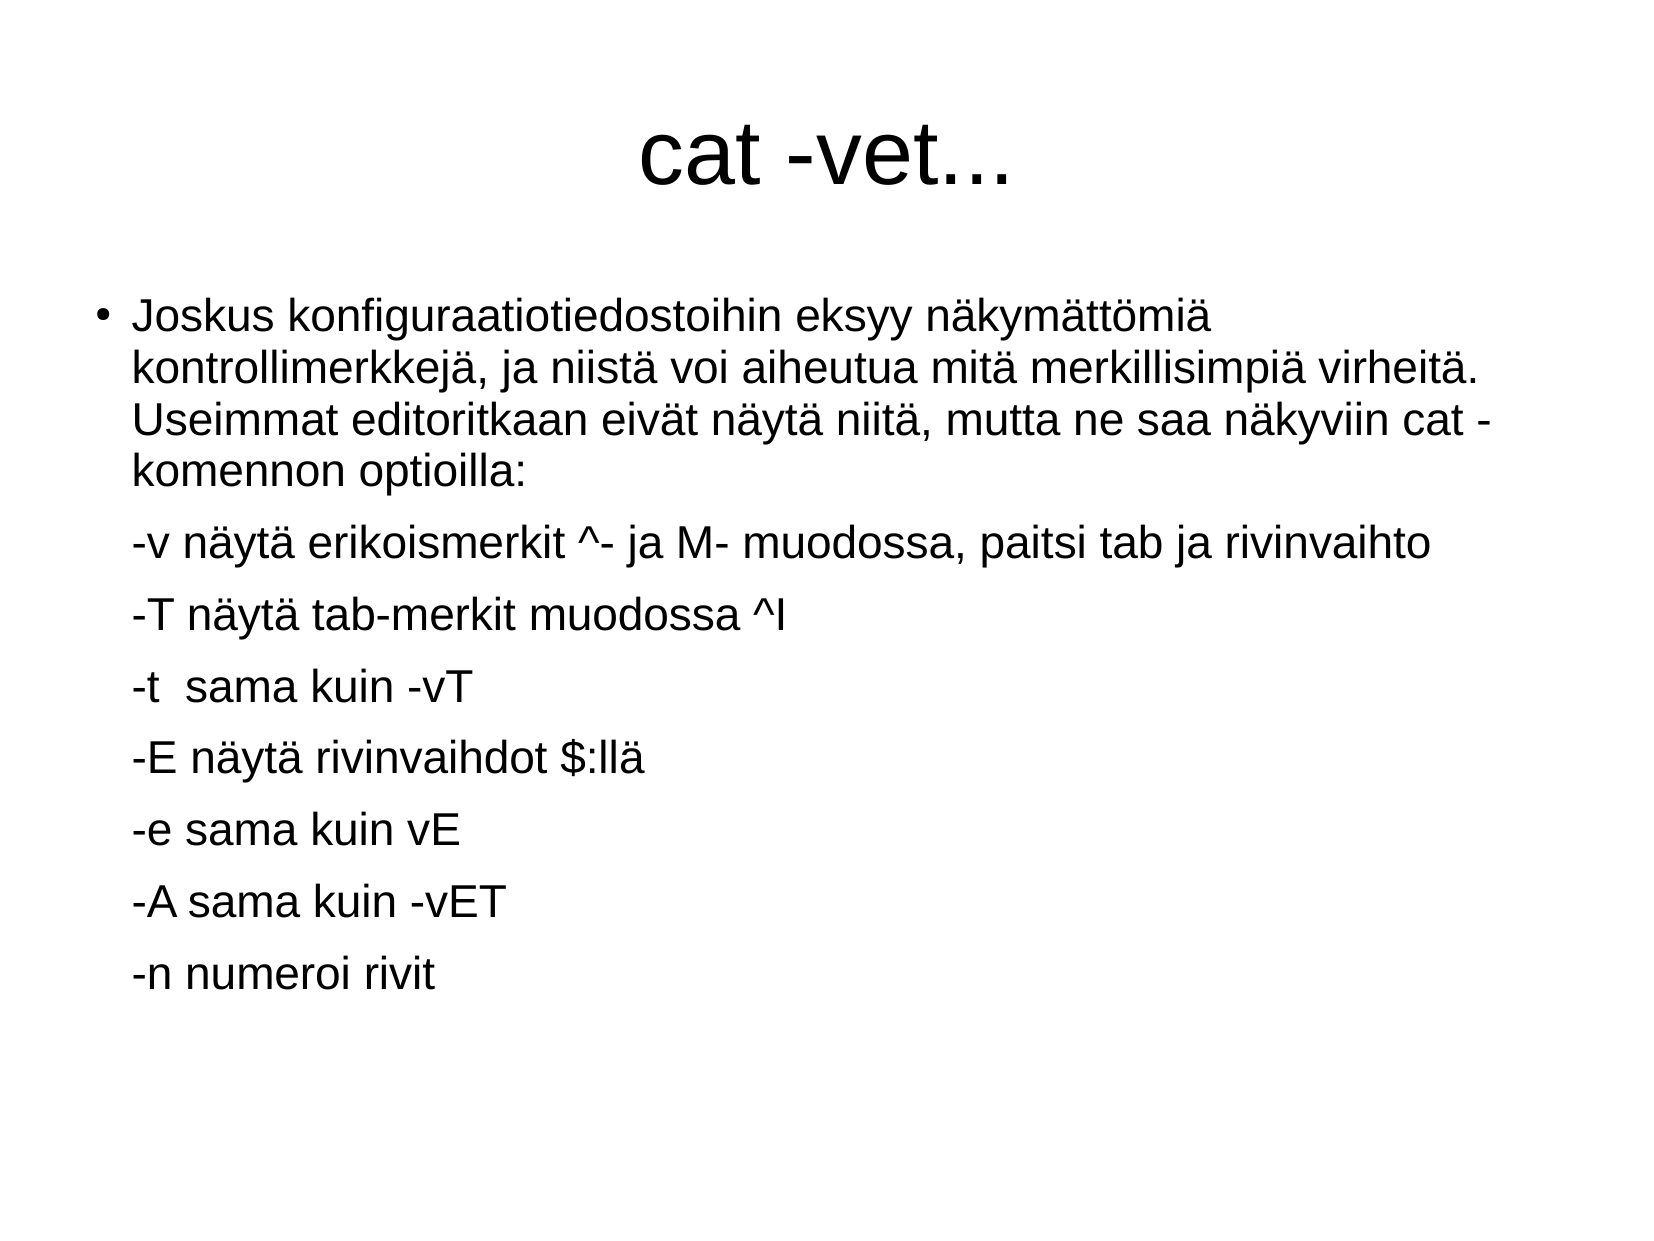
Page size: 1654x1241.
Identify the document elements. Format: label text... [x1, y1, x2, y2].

title cat -vet... [82, 49, 1571, 257]
list Joskus konfiguraatiotiedostoihin eksyy näkymättömiä kontrollimerkkejä, ja niistä voi aiheutua mitä merkillisimpiä virheitä. Useimmat editoritkaan eivät näytä niitä, mutta ne saa näkyviin cat -komennon optioilla: -v näytä erikoismerkit ^- ja M- muodossa, paitsi tab ja rivinvaihto -T näytä tab-merkit muodossa ^I -t sama kuin -vT -E näytä rivinvaihdot $:llä -e sama kuin vE -A sama kuin -vET -n numeroi rivit [82, 290, 1571, 1010]
